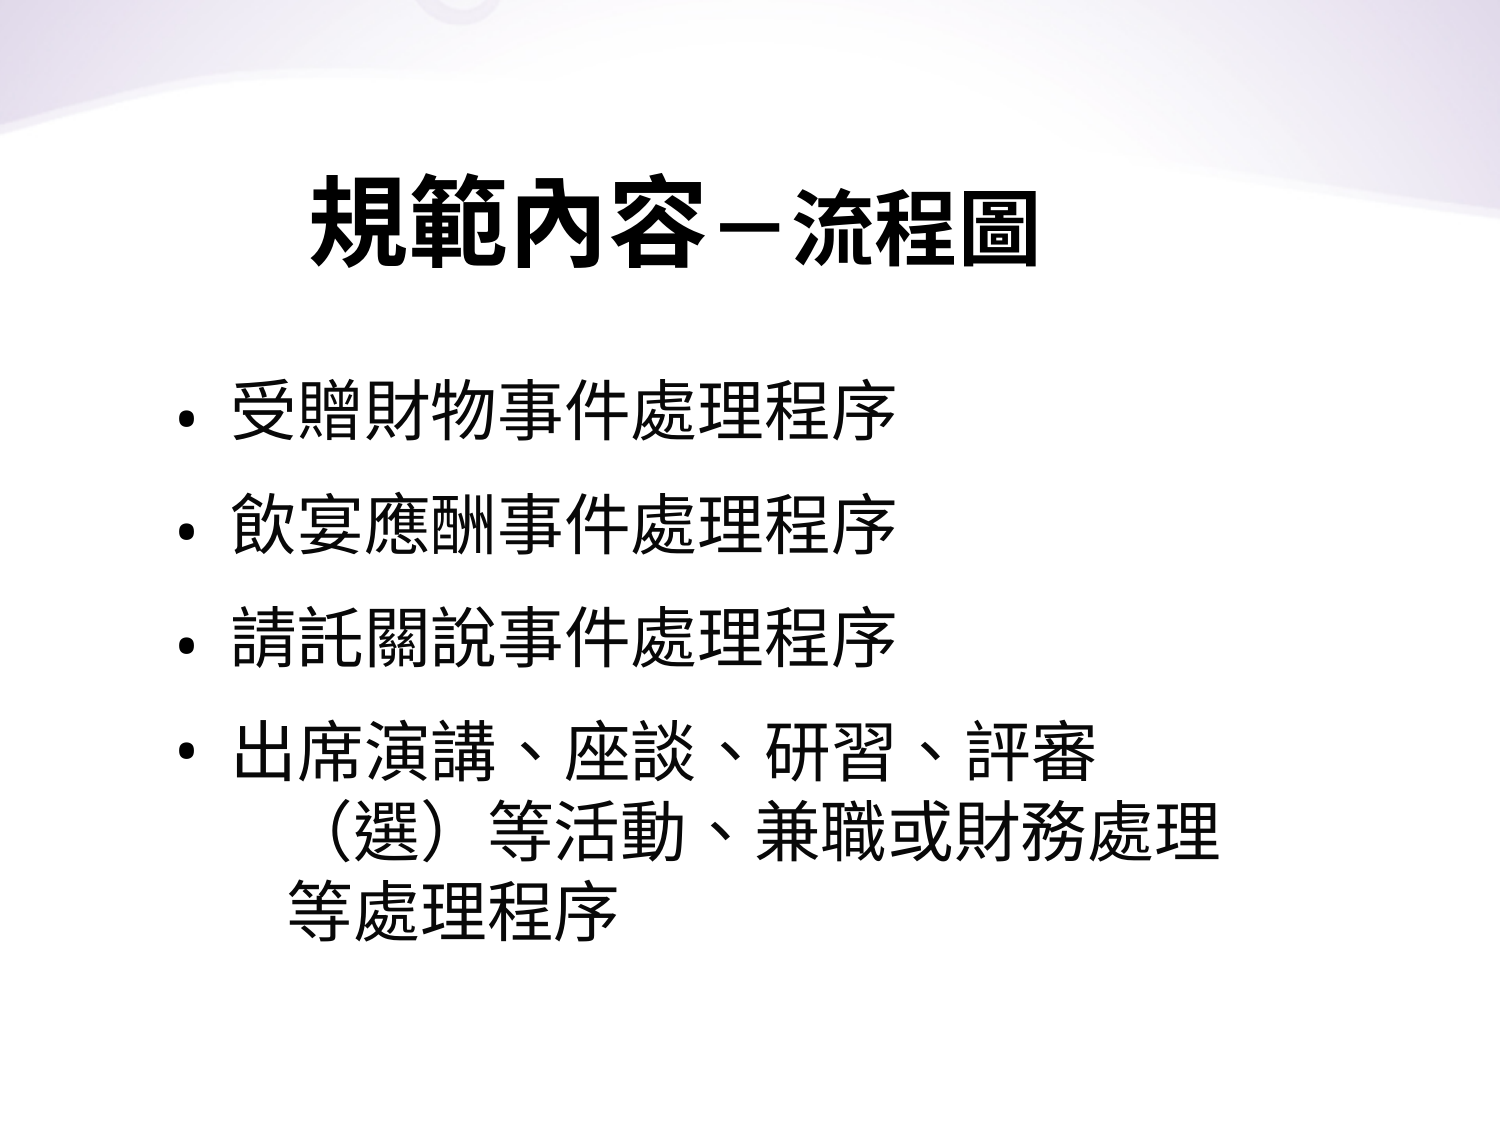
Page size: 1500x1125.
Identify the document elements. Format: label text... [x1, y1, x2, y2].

text_box 規範內容－流程圖 [0, 125, 1350, 313]
picture [0, 0, 1500, 1125]
text_box 受贈財物事件處理程序 飲宴應酬事件處理程序 請託關說事件處理程序 出席演講、座談、研習、評審（選）等活動、兼職或財務處理等處理程序 [159, 362, 1295, 929]
